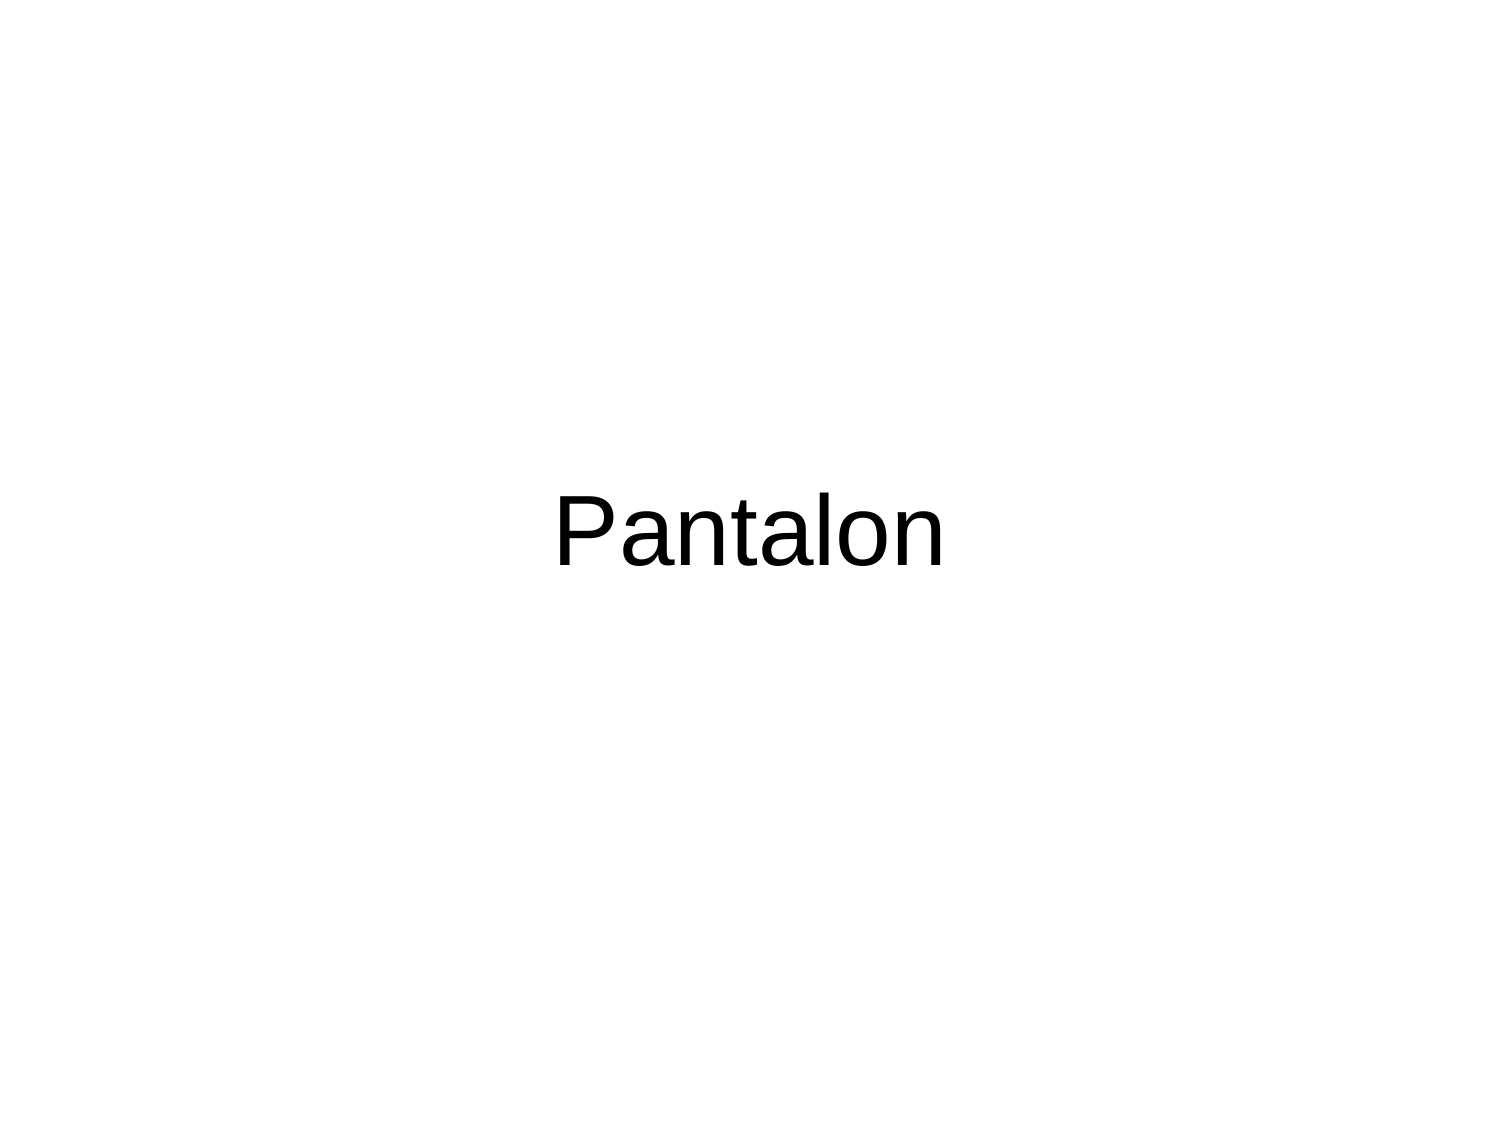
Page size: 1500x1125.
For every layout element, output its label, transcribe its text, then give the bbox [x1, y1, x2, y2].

title Pantalon [112, 437, 1388, 625]
